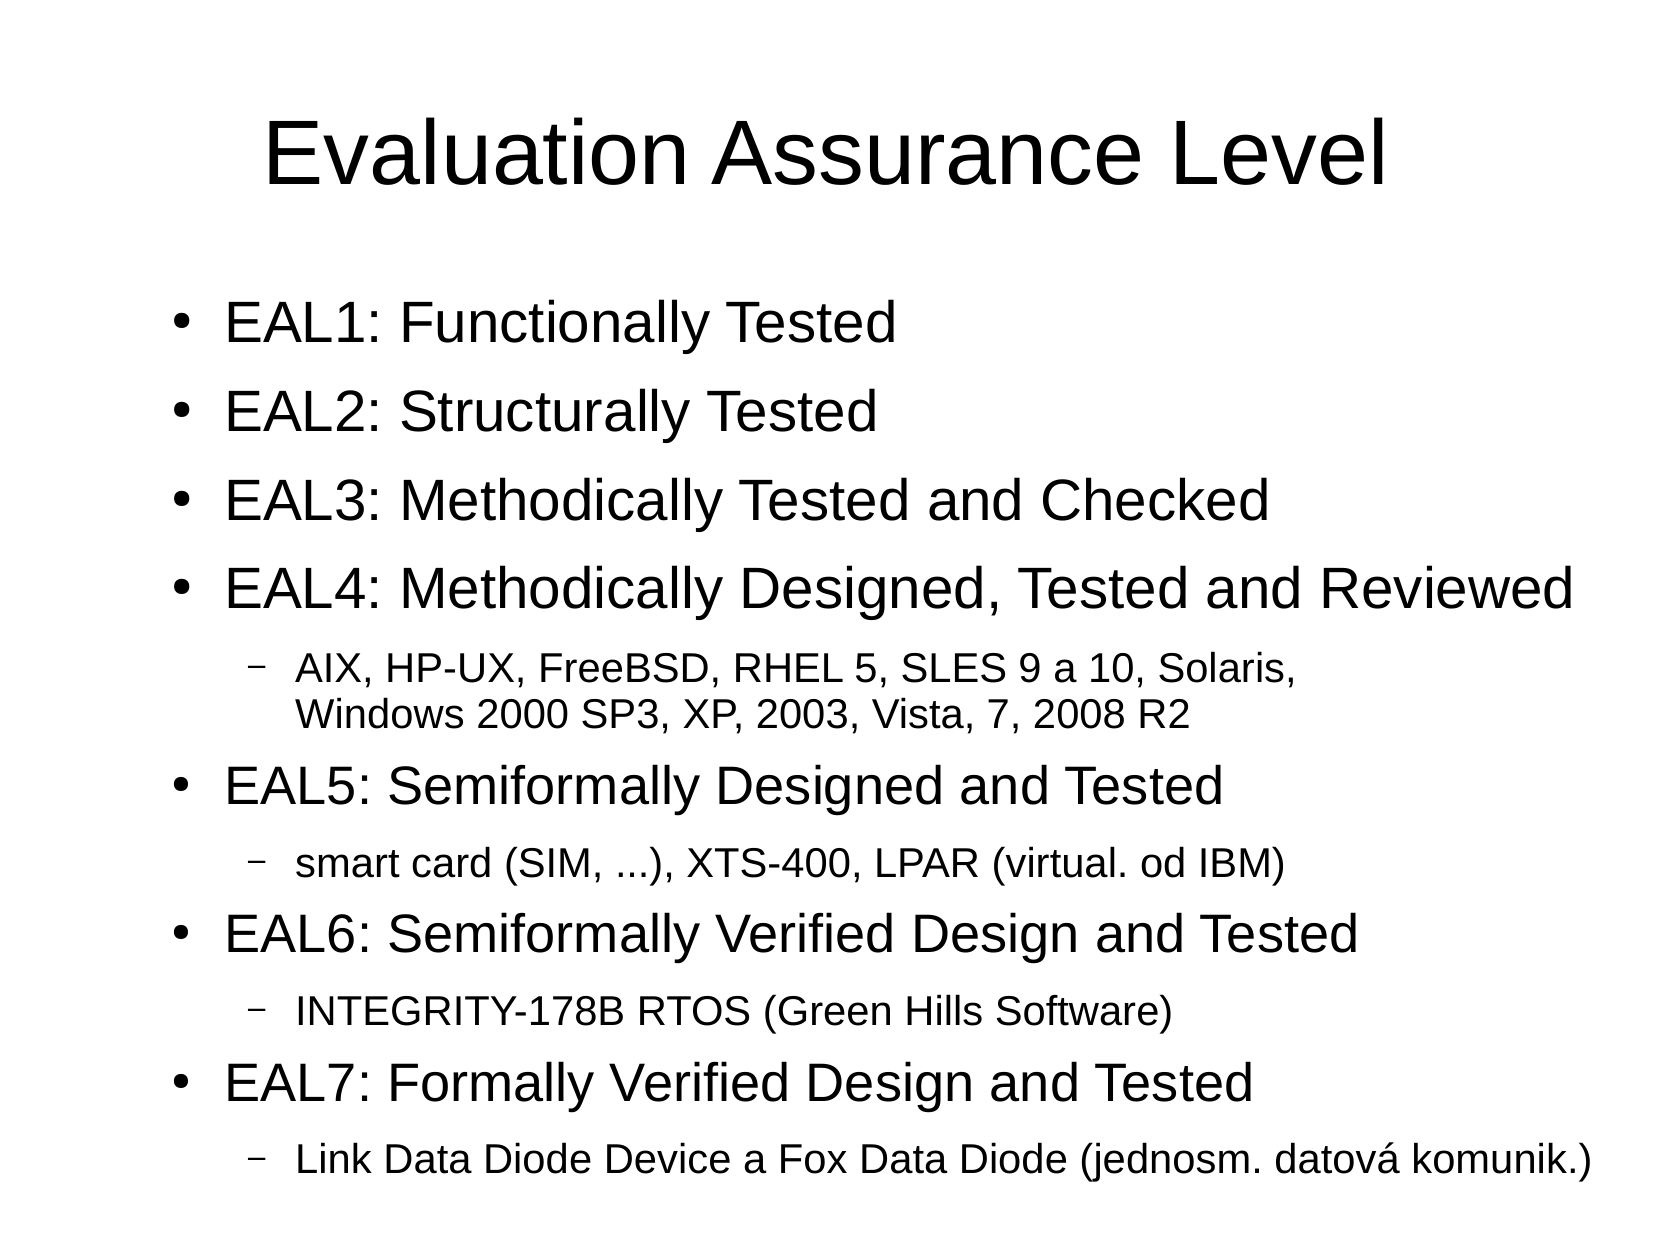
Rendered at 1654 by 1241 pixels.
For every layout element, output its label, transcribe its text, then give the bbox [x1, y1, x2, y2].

title Evaluation Assurance Level [82, 49, 1571, 257]
list EAL1: Functionally Tested EAL2: Structurally Tested EAL3: Methodically Tested and Checked EAL4: Methodically Designed, Tested and Reviewed AIX, HP-UX, FreeBSD, RHEL 5, SLES 9 a 10, Solaris, Windows 2000 SP3, XP, 2003, Vista, 7, 2008 R2 EAL5: Semiformally Designed and Tested smart card (SIM, ...), XTS-400, LPAR (virtual. od IBM) EAL6: Semiformally Verified Design and Tested INTEGRITY-178B RTOS (Green Hills Software) EAL7: Formally Verified Design and Tested Link Data Diode Device a Fox Data Diode (jednosm. datová komunik.) [82, 290, 1625, 1183]
